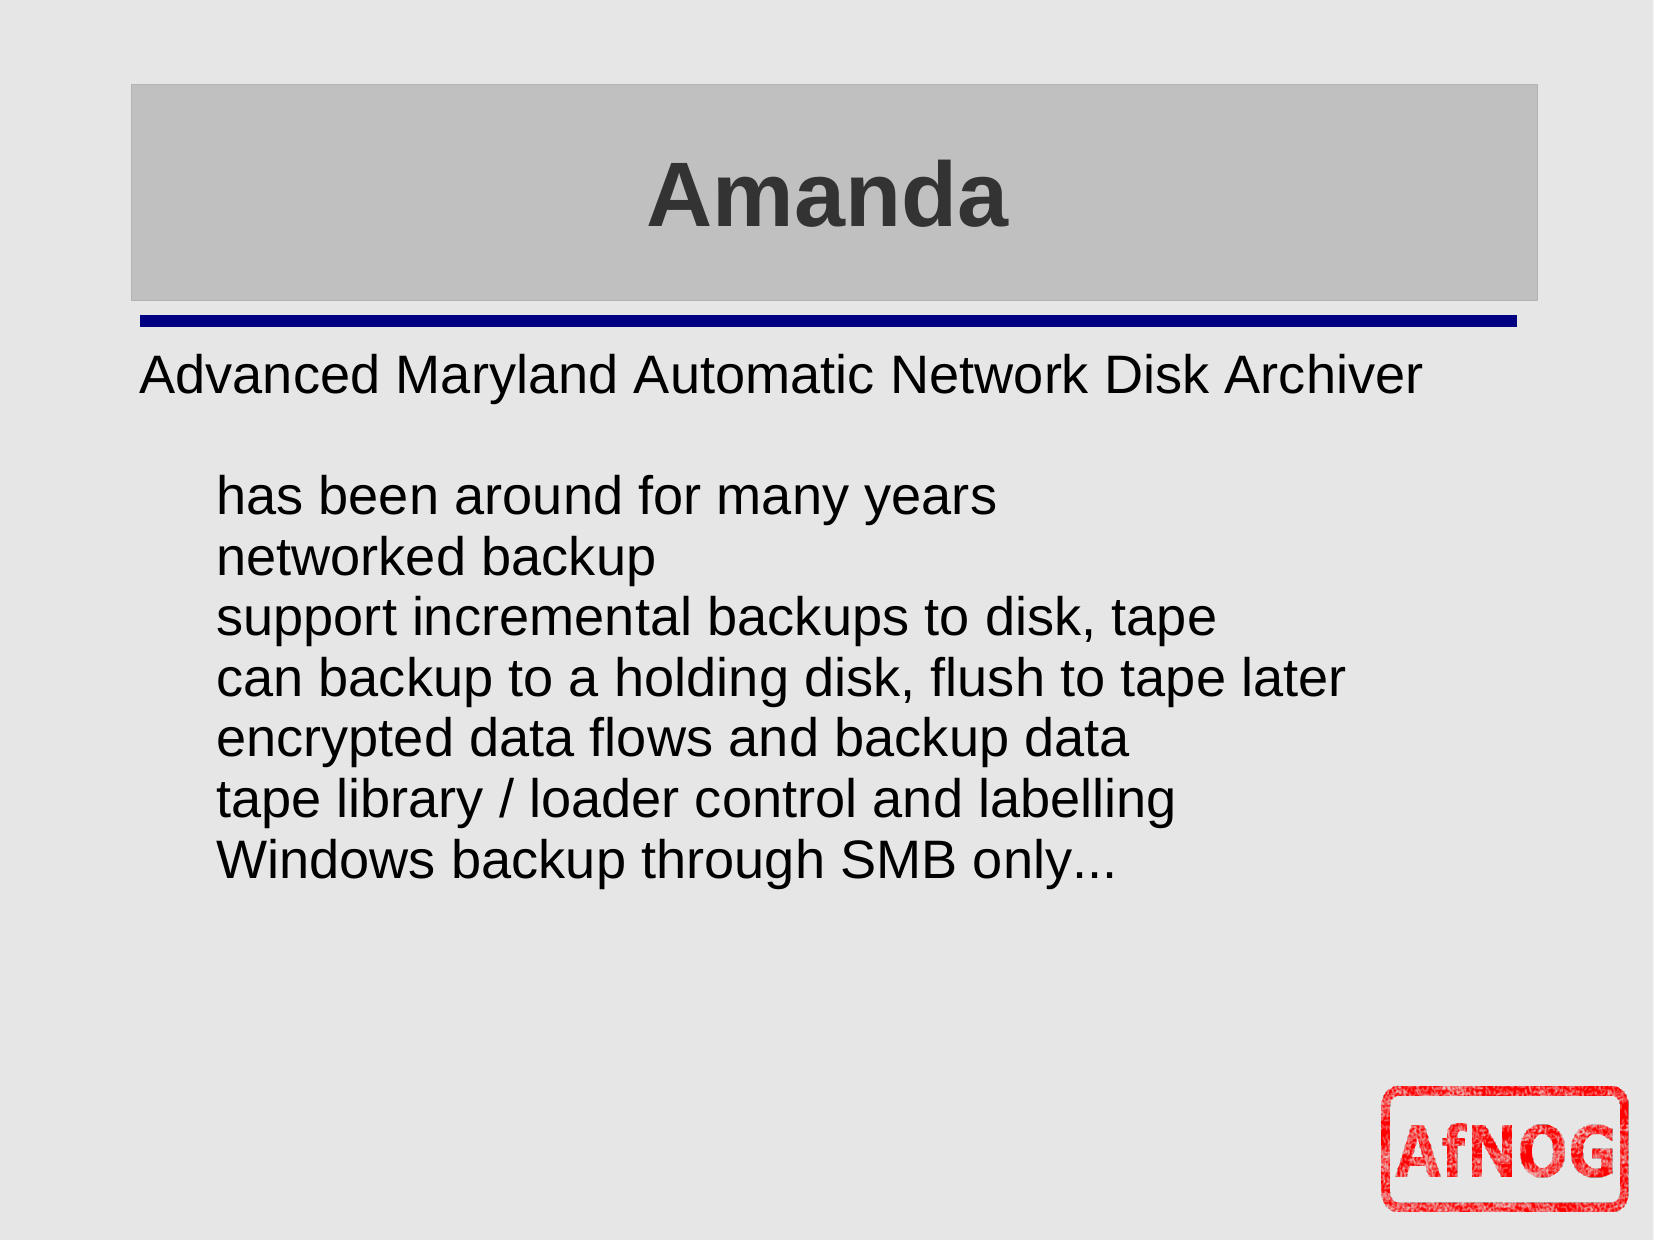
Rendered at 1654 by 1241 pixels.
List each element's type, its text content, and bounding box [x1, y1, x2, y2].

title Amanda [121, 91, 1534, 299]
picture [1381, 1085, 1629, 1212]
list Advanced Maryland Automatic Network Disk Archiver has been around for many years networked backup support incremental backups to disk, tape can backup to a holding disk, flush to tape later encrypted data flows and backup data tape library / loader control and labelling Windows backup through SMB only... [121, 344, 1534, 1127]
